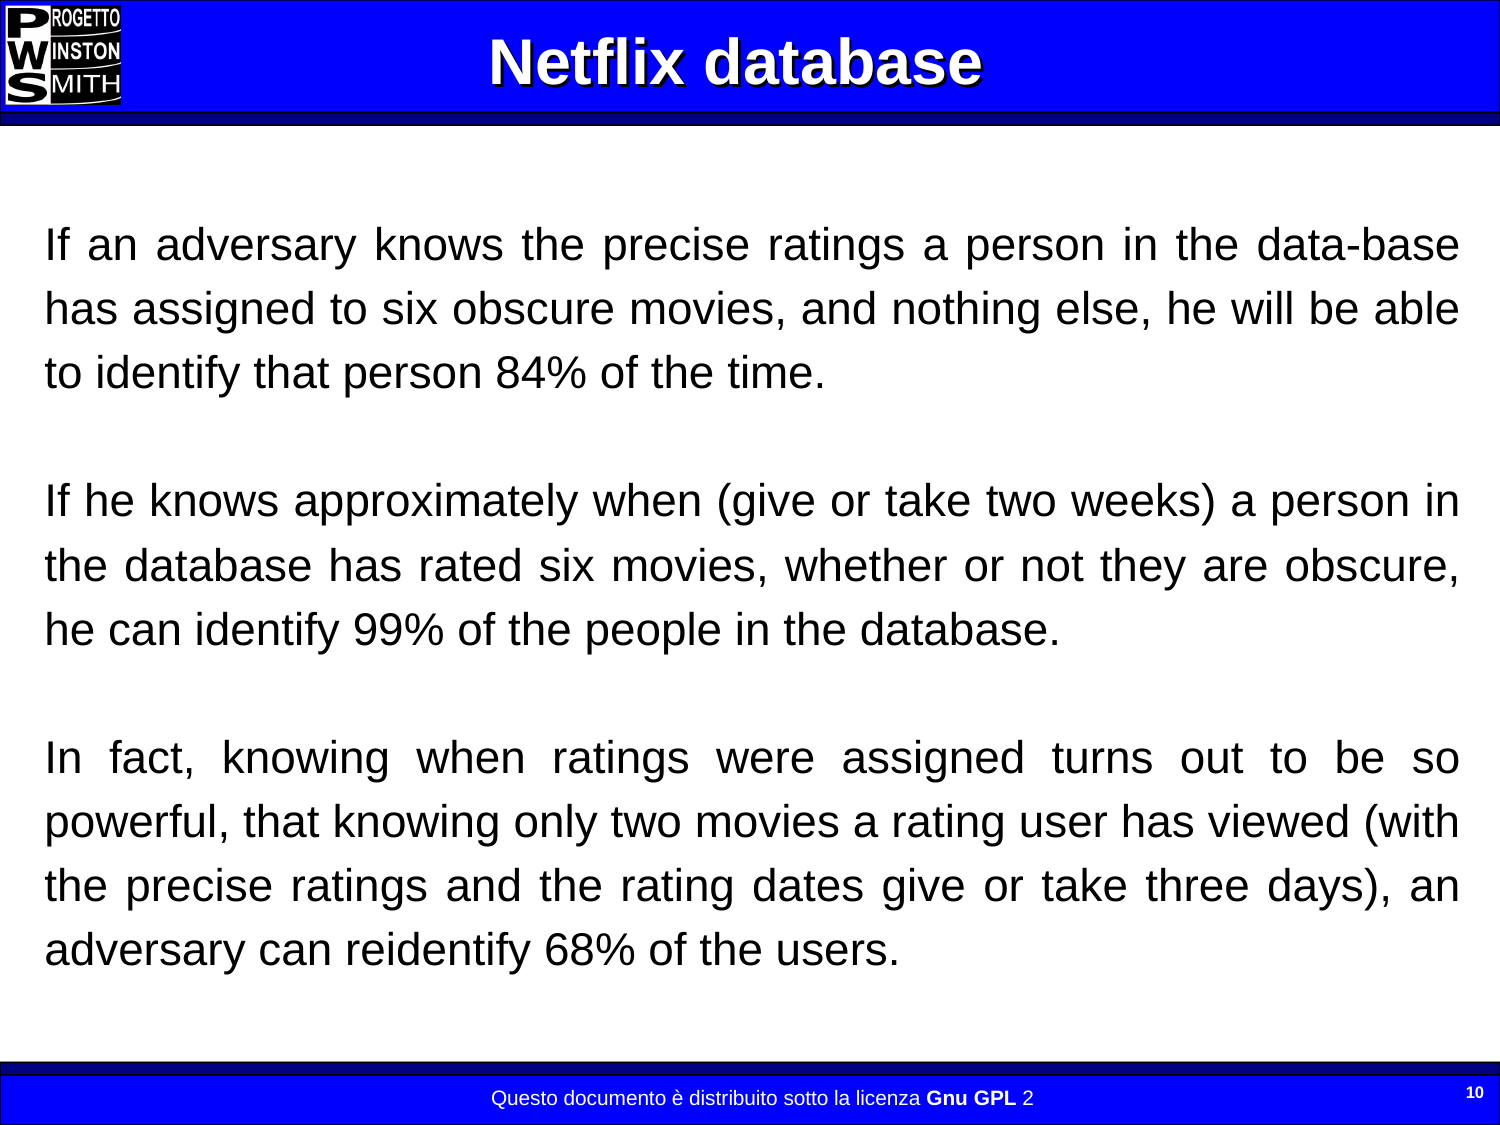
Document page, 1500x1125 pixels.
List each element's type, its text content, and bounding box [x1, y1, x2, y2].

picture [5, 5, 121, 105]
text_box Netflix database [177, 22, 1295, 107]
text_box If an adversary knows the precise ratings a person in the data-base has assigned to six obscure movies, and nothing else, he will be able to identify that person 84% of the time. If he knows approximately when (give or take two weeks) a person in the database has rated six movies, whether or not they are obscure, he can identify 99% of the people in the database. In fact, knowing when ratings were assigned turns out to be so powerful, that knowing only two movies a rating user has viewed (with the precise ratings and the rating dates give or take three days), an adversary can reidentify 68% of the users. [29, 147, 1477, 1111]
